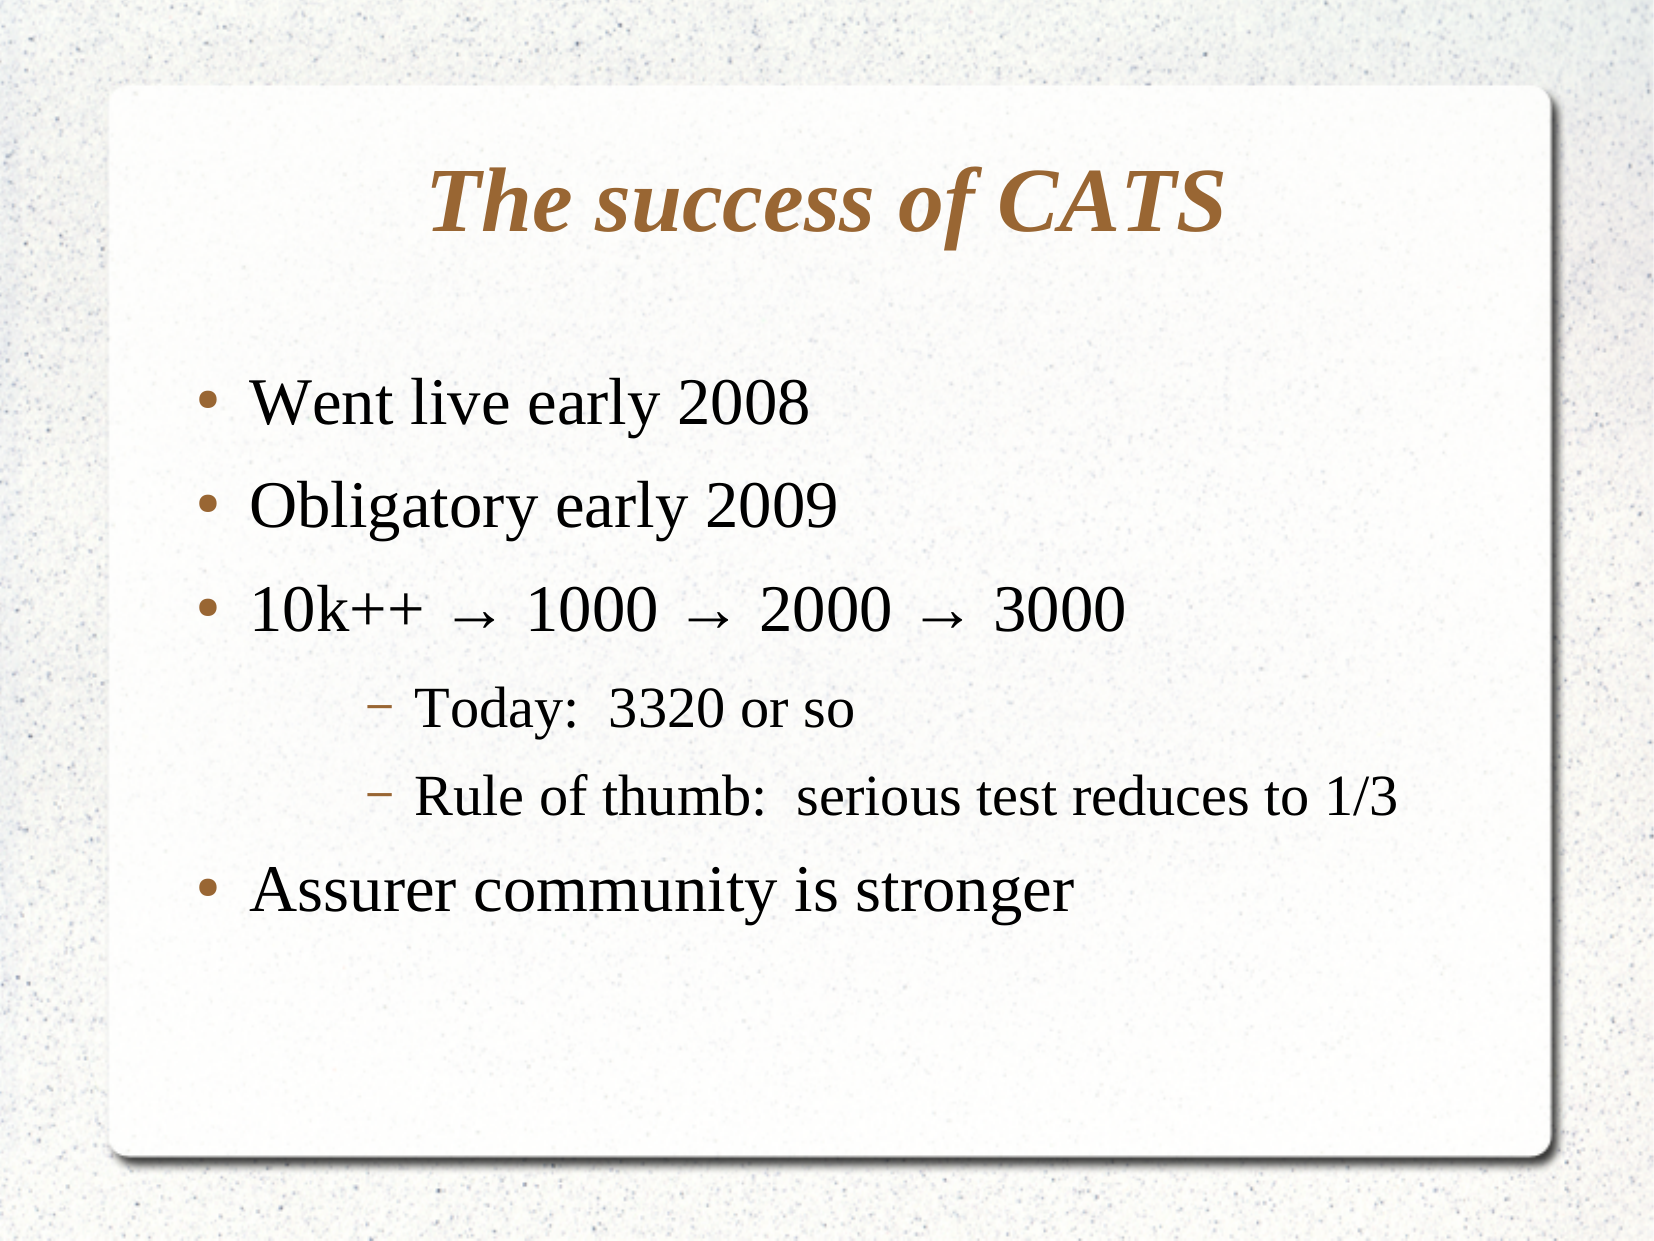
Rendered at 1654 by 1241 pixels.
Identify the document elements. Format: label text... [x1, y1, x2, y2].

list Went live early 2008 Obligatory early 2009 10k++ → 1000 → 2000 → 3000 Today: 3320 or so Rule of thumb: serious test reduces to 1/3 Assurer community is stronger [178, 364, 1570, 1147]
title The success of CATS [118, 96, 1536, 304]
picture [0, 0, 1654, 1241]
